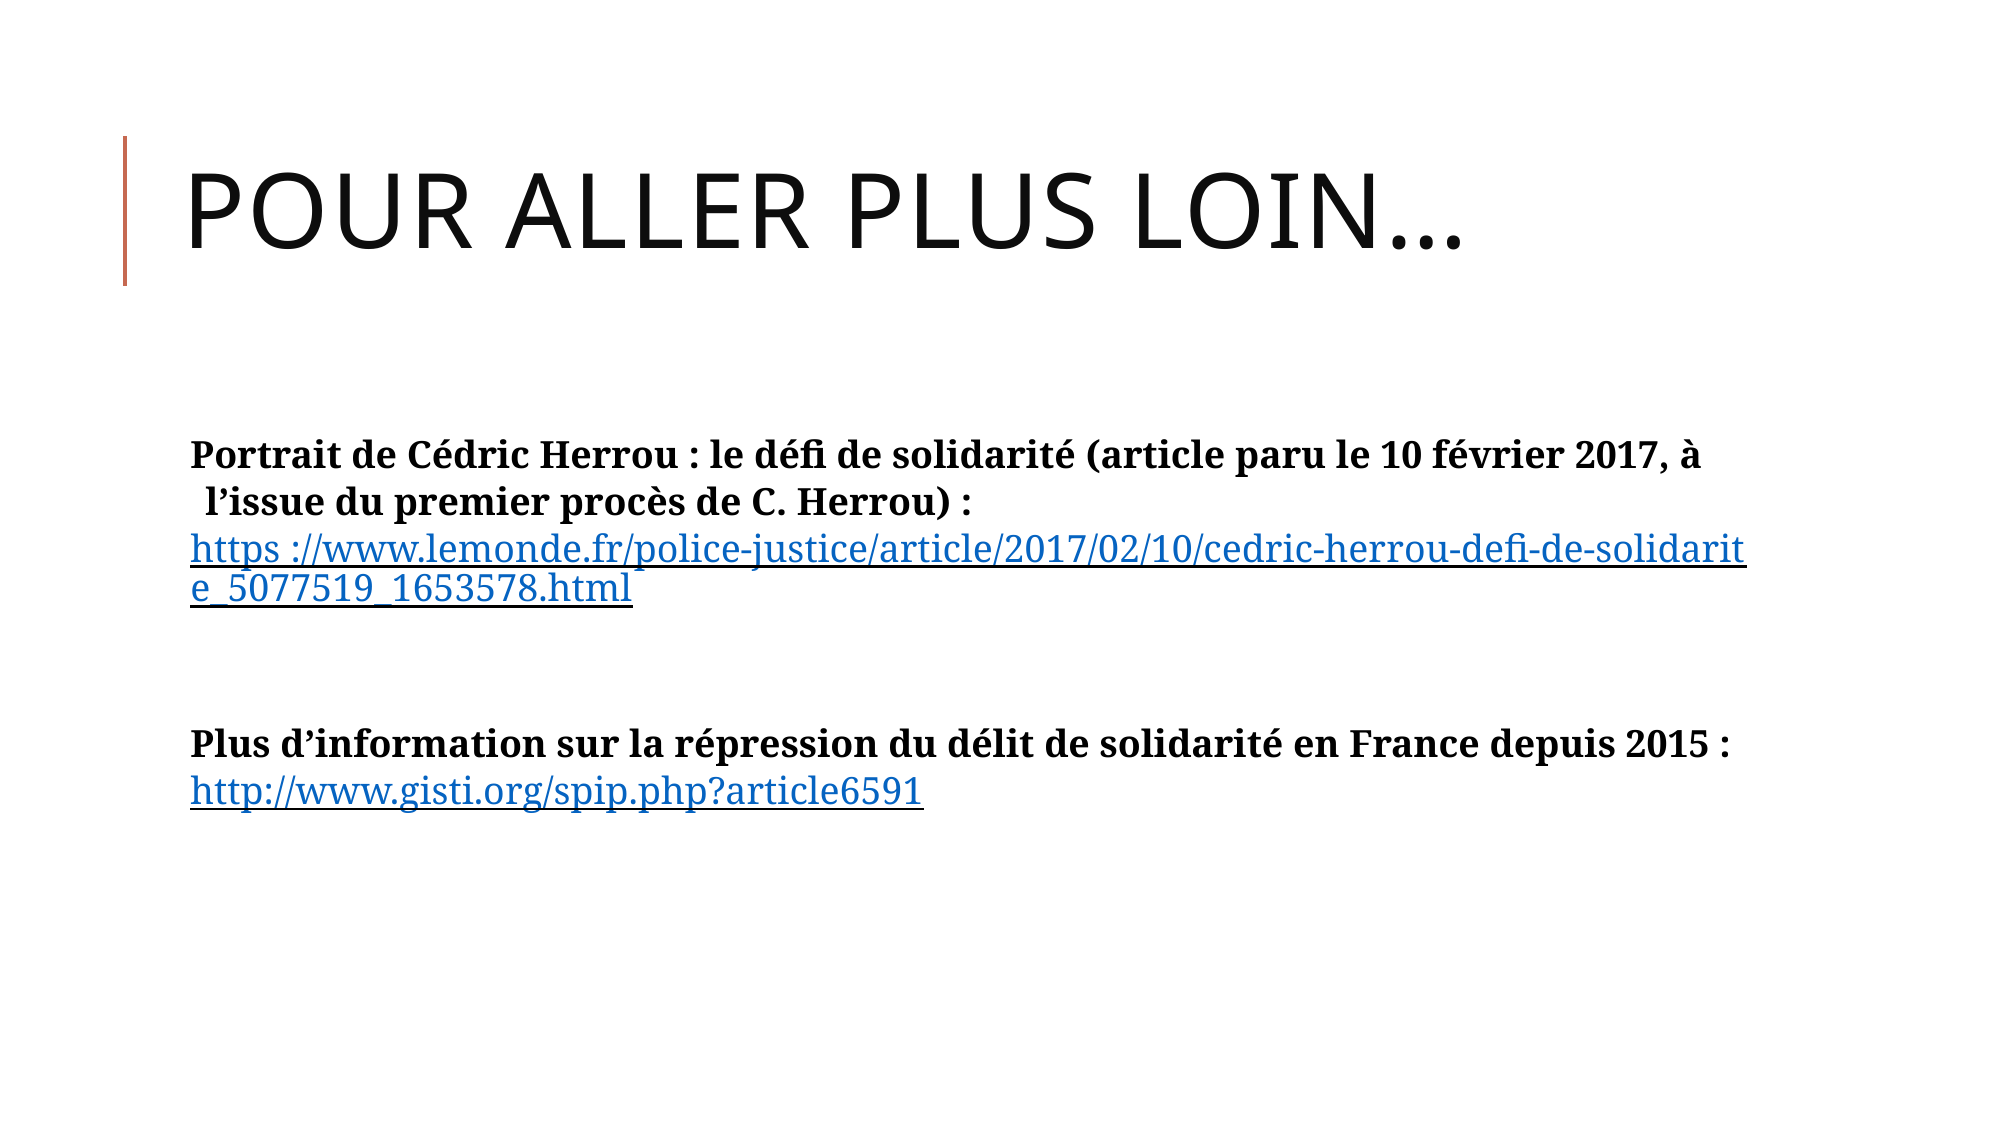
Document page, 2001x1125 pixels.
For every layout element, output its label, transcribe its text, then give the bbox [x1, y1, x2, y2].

list Portrait de Cédric Herrou : le défi de solidarité (article paru le 10 février 2017, à l’issue du premier procès de C. Herrou) : https ://www.lemonde.fr/police-justice/article/2017/02/10/cedric-herrou-defi-de-solidarite_5077519_1653578.html Plus d’information sur la répression du délit de solidarité en France depuis 2015 : http://www.gisti.org/spip.php?article6591 [168, 375, 1763, 1036]
title Pour aller plus loin… [168, 96, 1763, 343]
